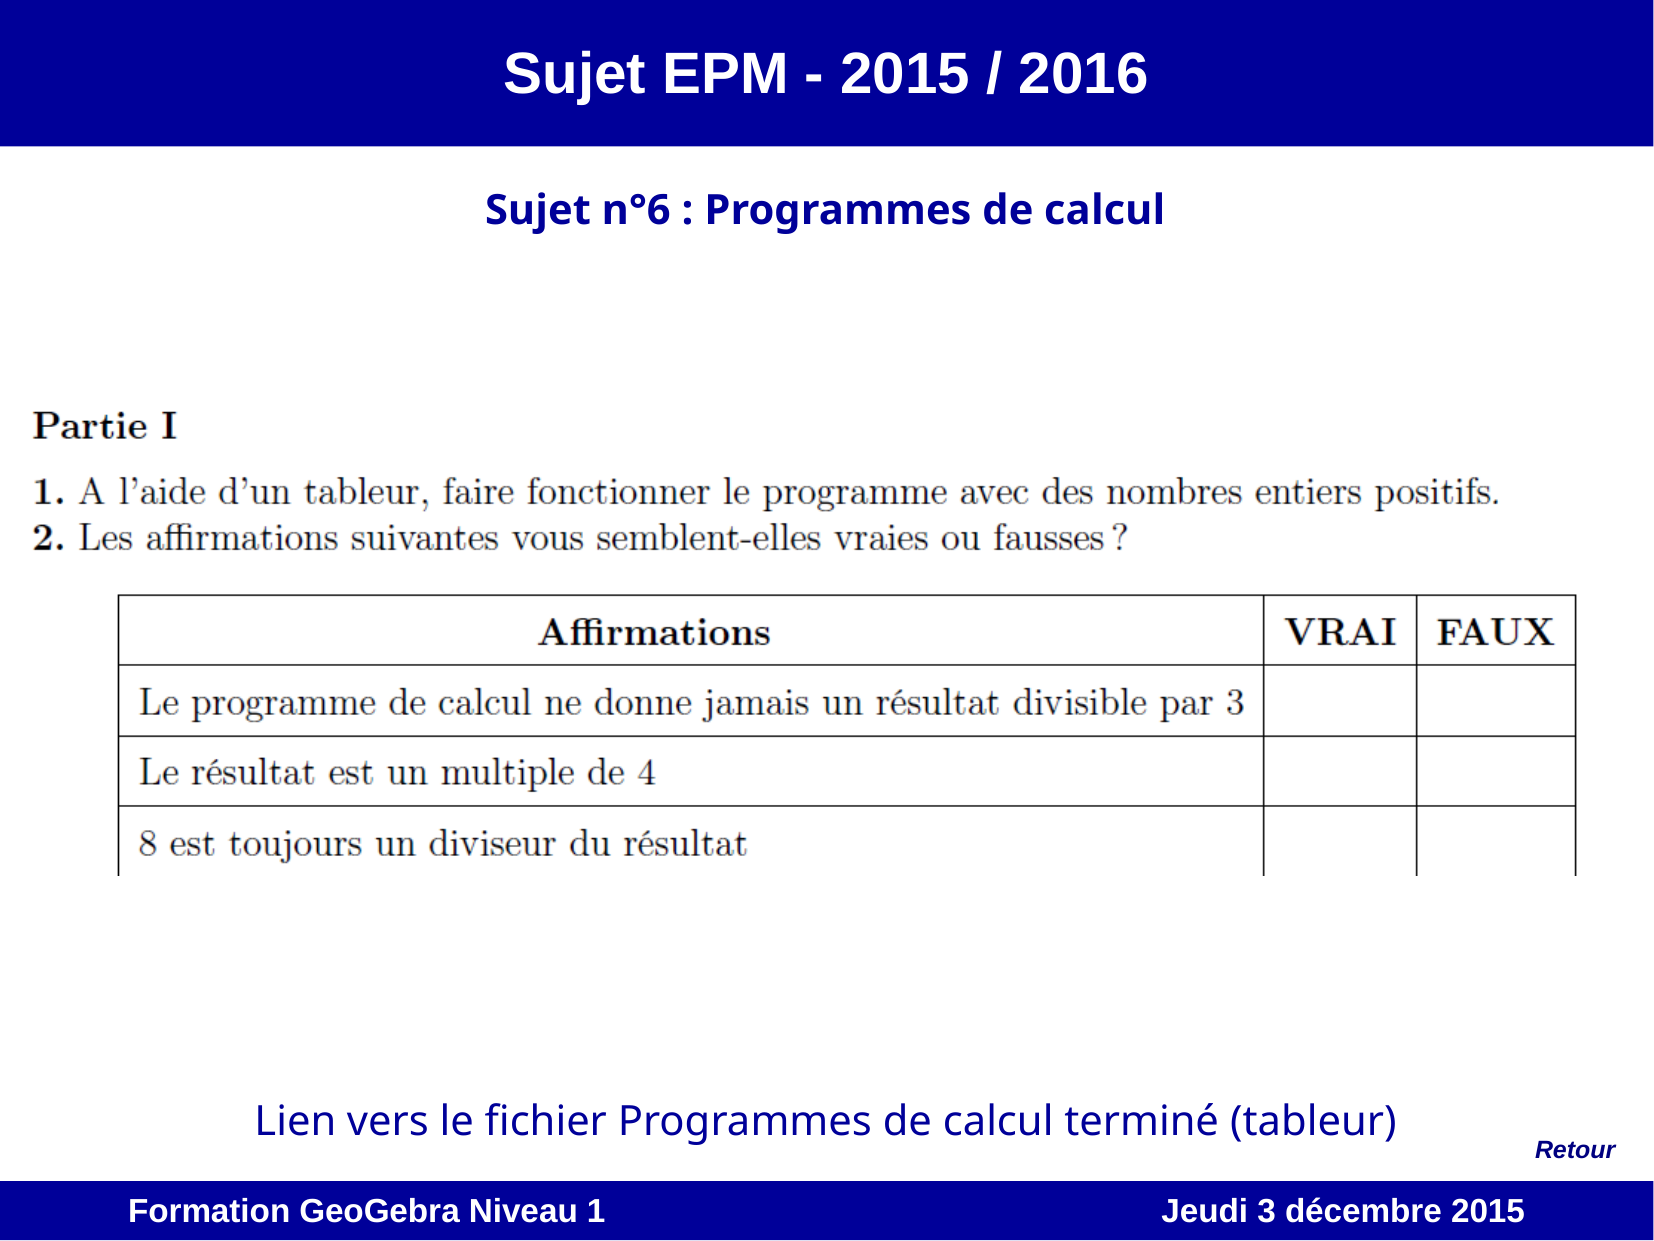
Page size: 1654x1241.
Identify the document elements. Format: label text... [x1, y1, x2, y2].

subtitle Sujet n°6 : Programmes de calcul Lien vers le fichier Programmes de calcul terminé (tableur) [28, 146, 1623, 364]
subtitle Sujet n°6 : Programmes de calcul Lien vers le fichier Programmes de calcul terminé (tableur) [28, 876, 1623, 1181]
text_box Formation GeoGebra Niveau 1 Jeudi 3 décembre 2015 [0, 1181, 1654, 1241]
title Sujet EPM - 2015 / 2016 [0, 0, 1654, 147]
text_box Retour [1520, 1128, 1637, 1172]
picture [16, 364, 1638, 876]
